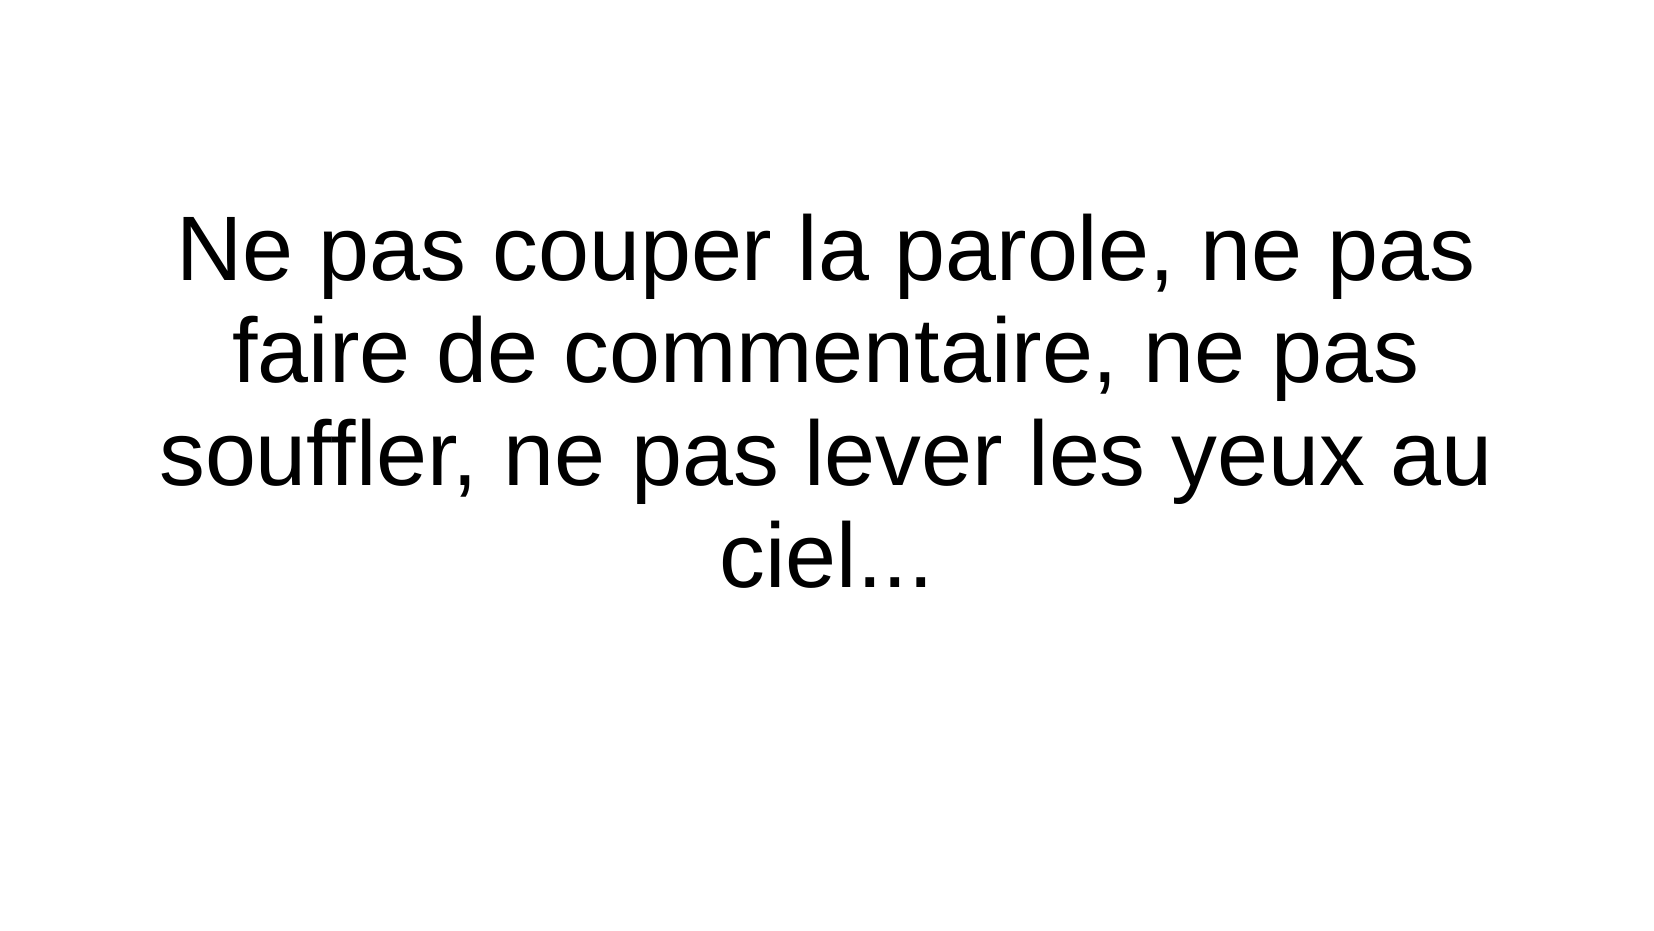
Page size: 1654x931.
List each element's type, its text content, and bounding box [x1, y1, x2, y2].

title Ne pas couper la parole, ne pas faire de commentaire, ne pas souffler, ne pas lever les yeux au ciel... [82, 37, 1571, 768]
